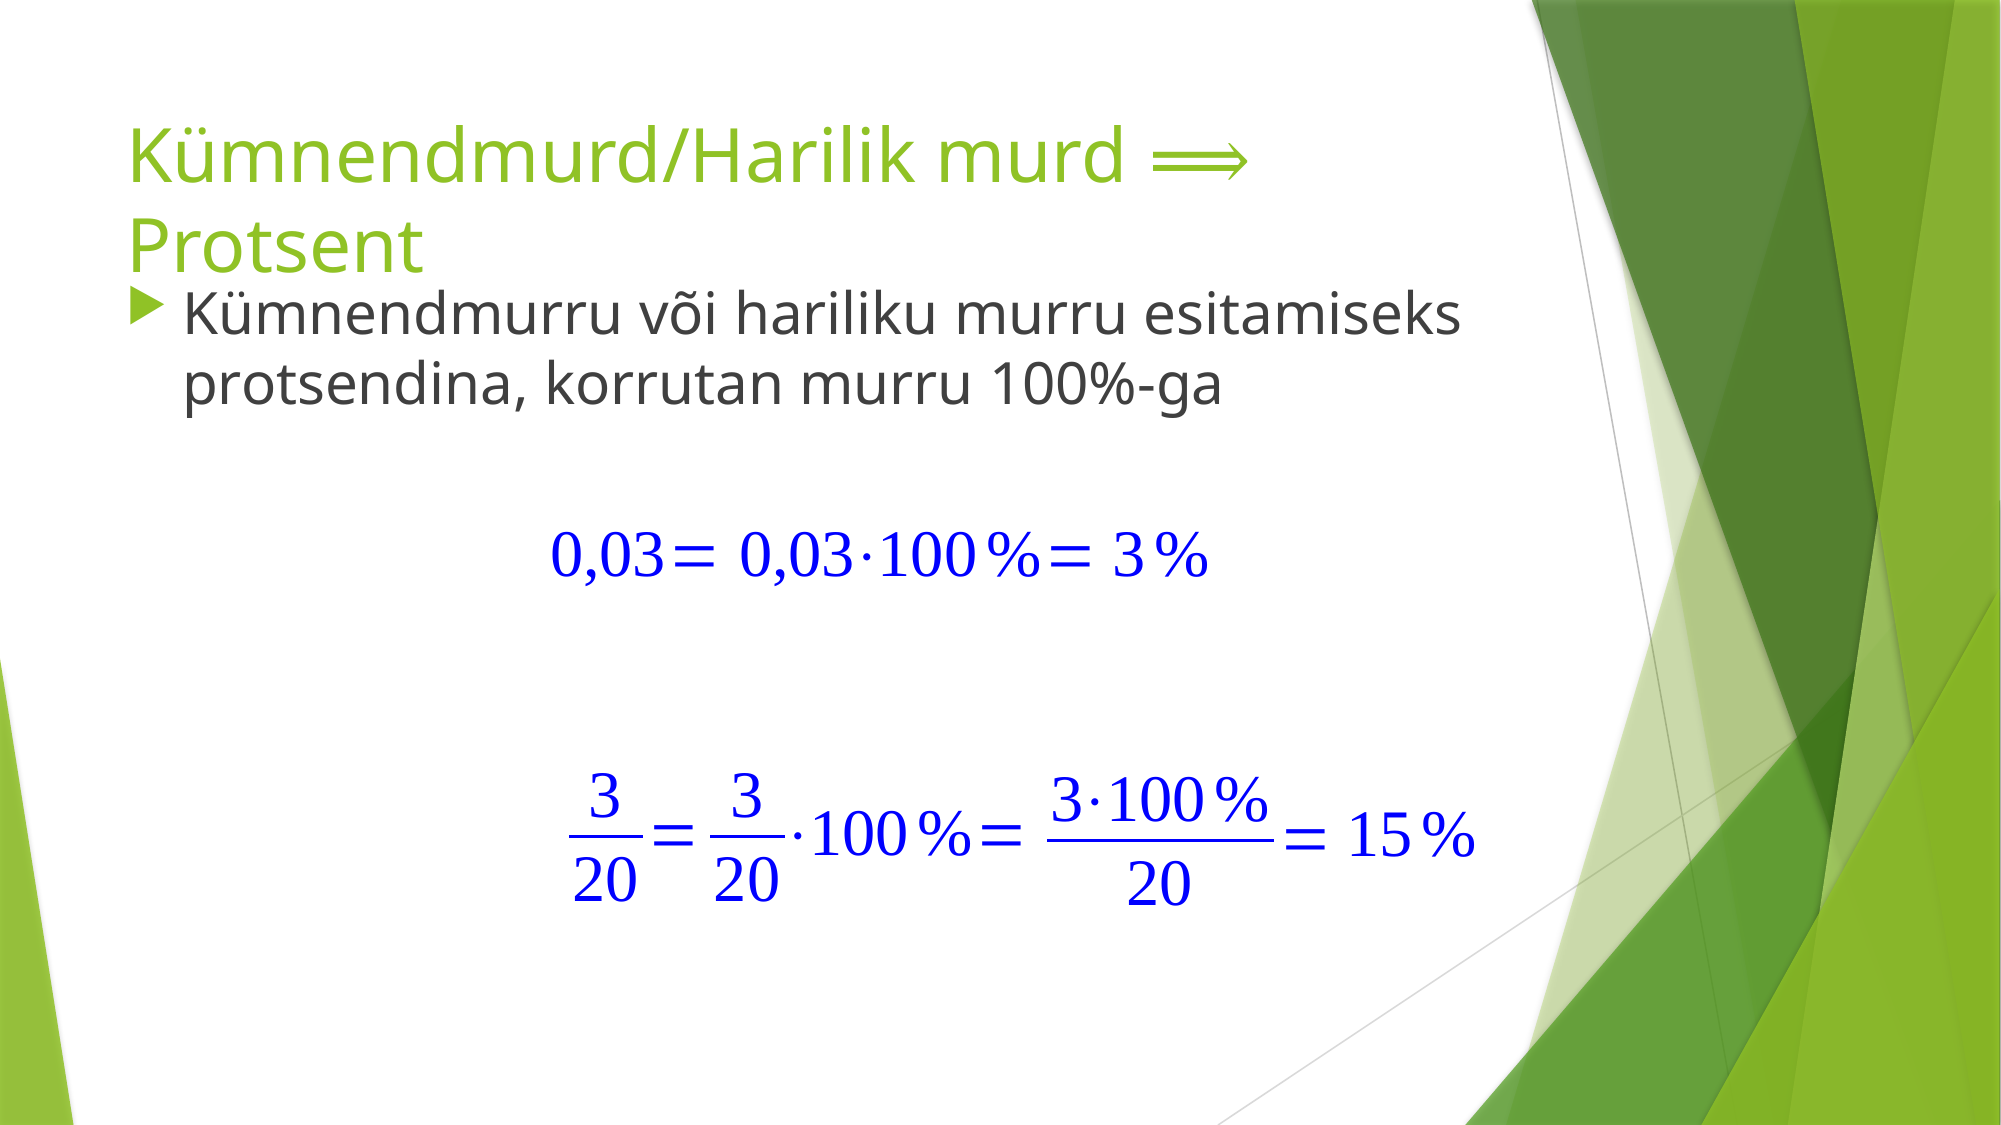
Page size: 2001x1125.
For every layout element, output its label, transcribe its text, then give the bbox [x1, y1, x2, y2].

chart [543, 516, 1218, 591]
title Kümnendmurd/Harilik murd ⟹ Protsent [111, 99, 1522, 268]
list Kümnendmurru või hariliku murru esitamiseks protsendina, korrutan murru 100%-ga [111, 268, 1522, 906]
chart [559, 757, 1484, 920]
